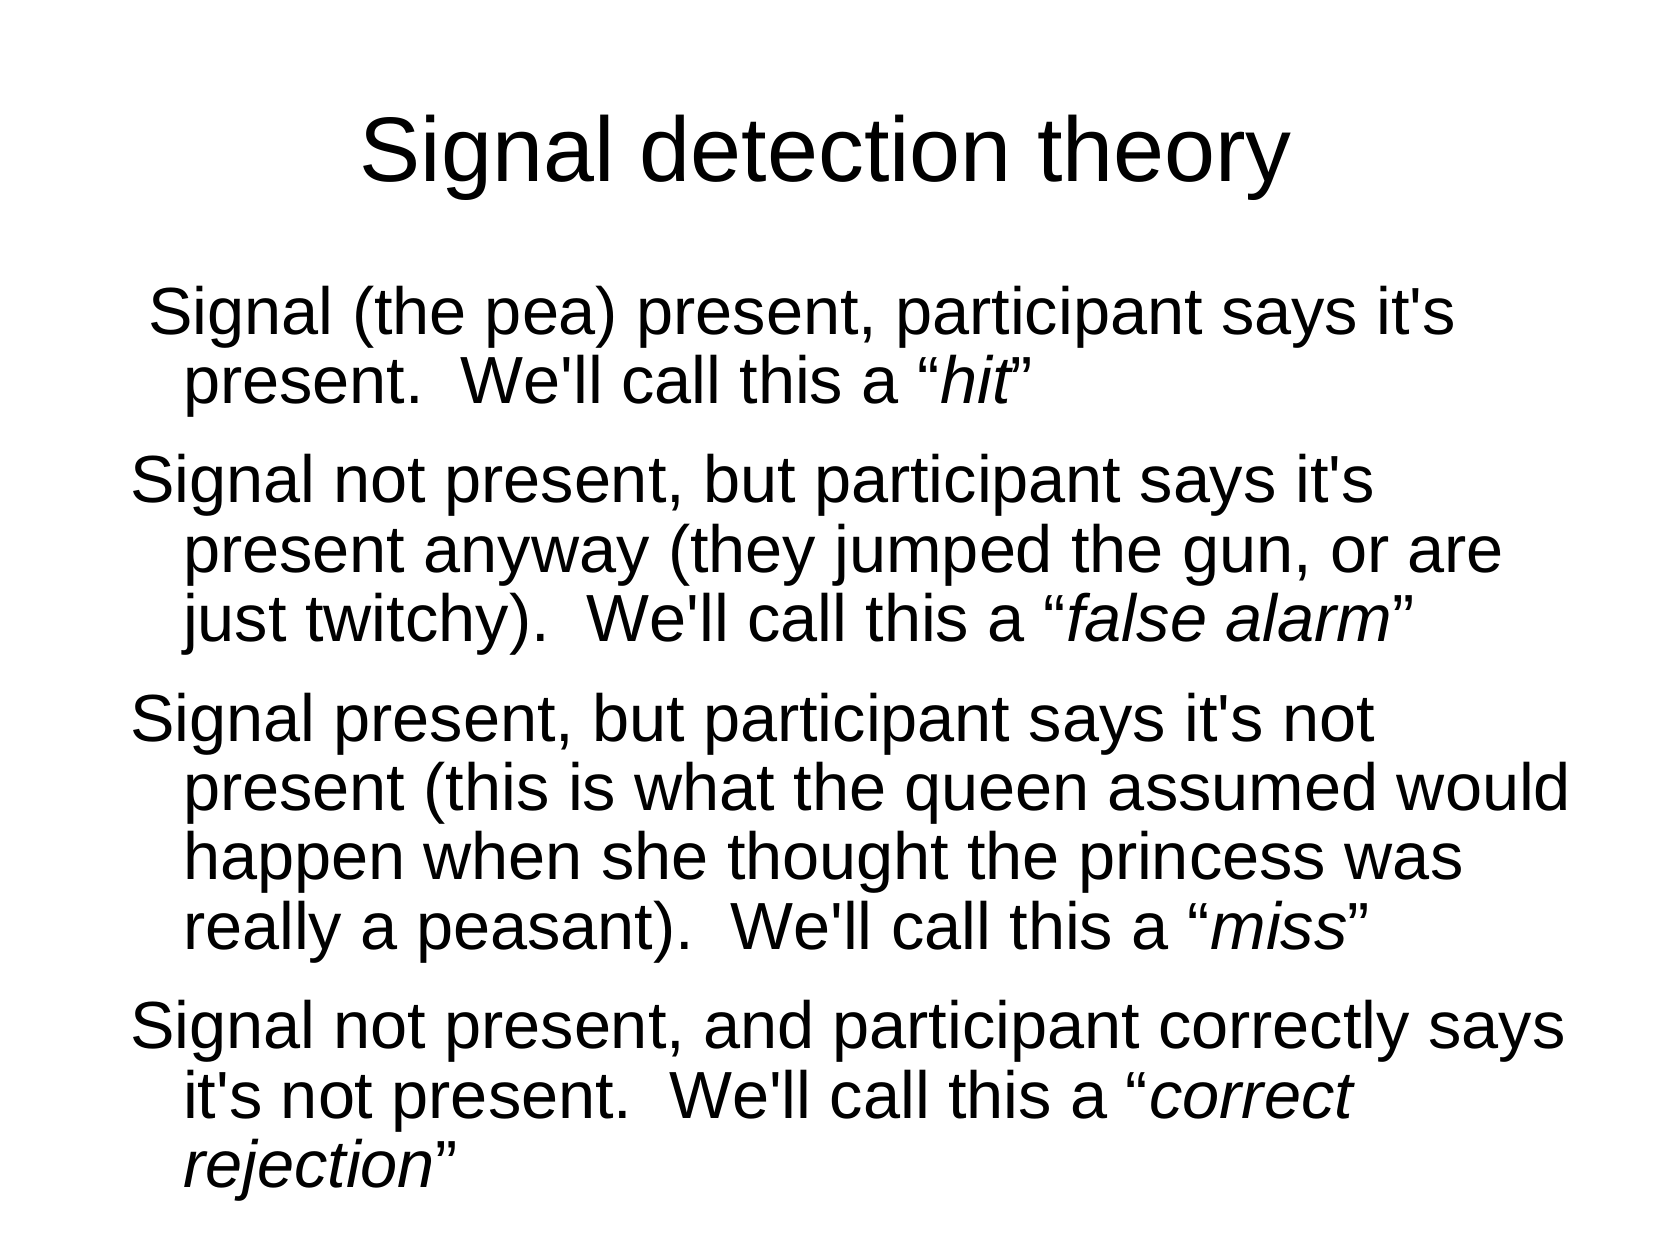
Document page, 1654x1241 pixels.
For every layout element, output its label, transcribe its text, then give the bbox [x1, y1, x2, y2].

title Signal detection theory [82, 49, 1571, 257]
list Signal (the pea) present, participant says it's present. We'll call this a “hit” Signal not present, but participant says it's present anyway (they jumped the gun, or are just twitchy). We'll call this a “false alarm” Signal present, but participant says it's not present (this is what the queen assumed would happen when she thought the princess was really a peasant). We'll call this a “miss” Signal not present, and participant correctly says it's not present. We'll call this a “correct rejection” [112, 278, 1601, 1241]
